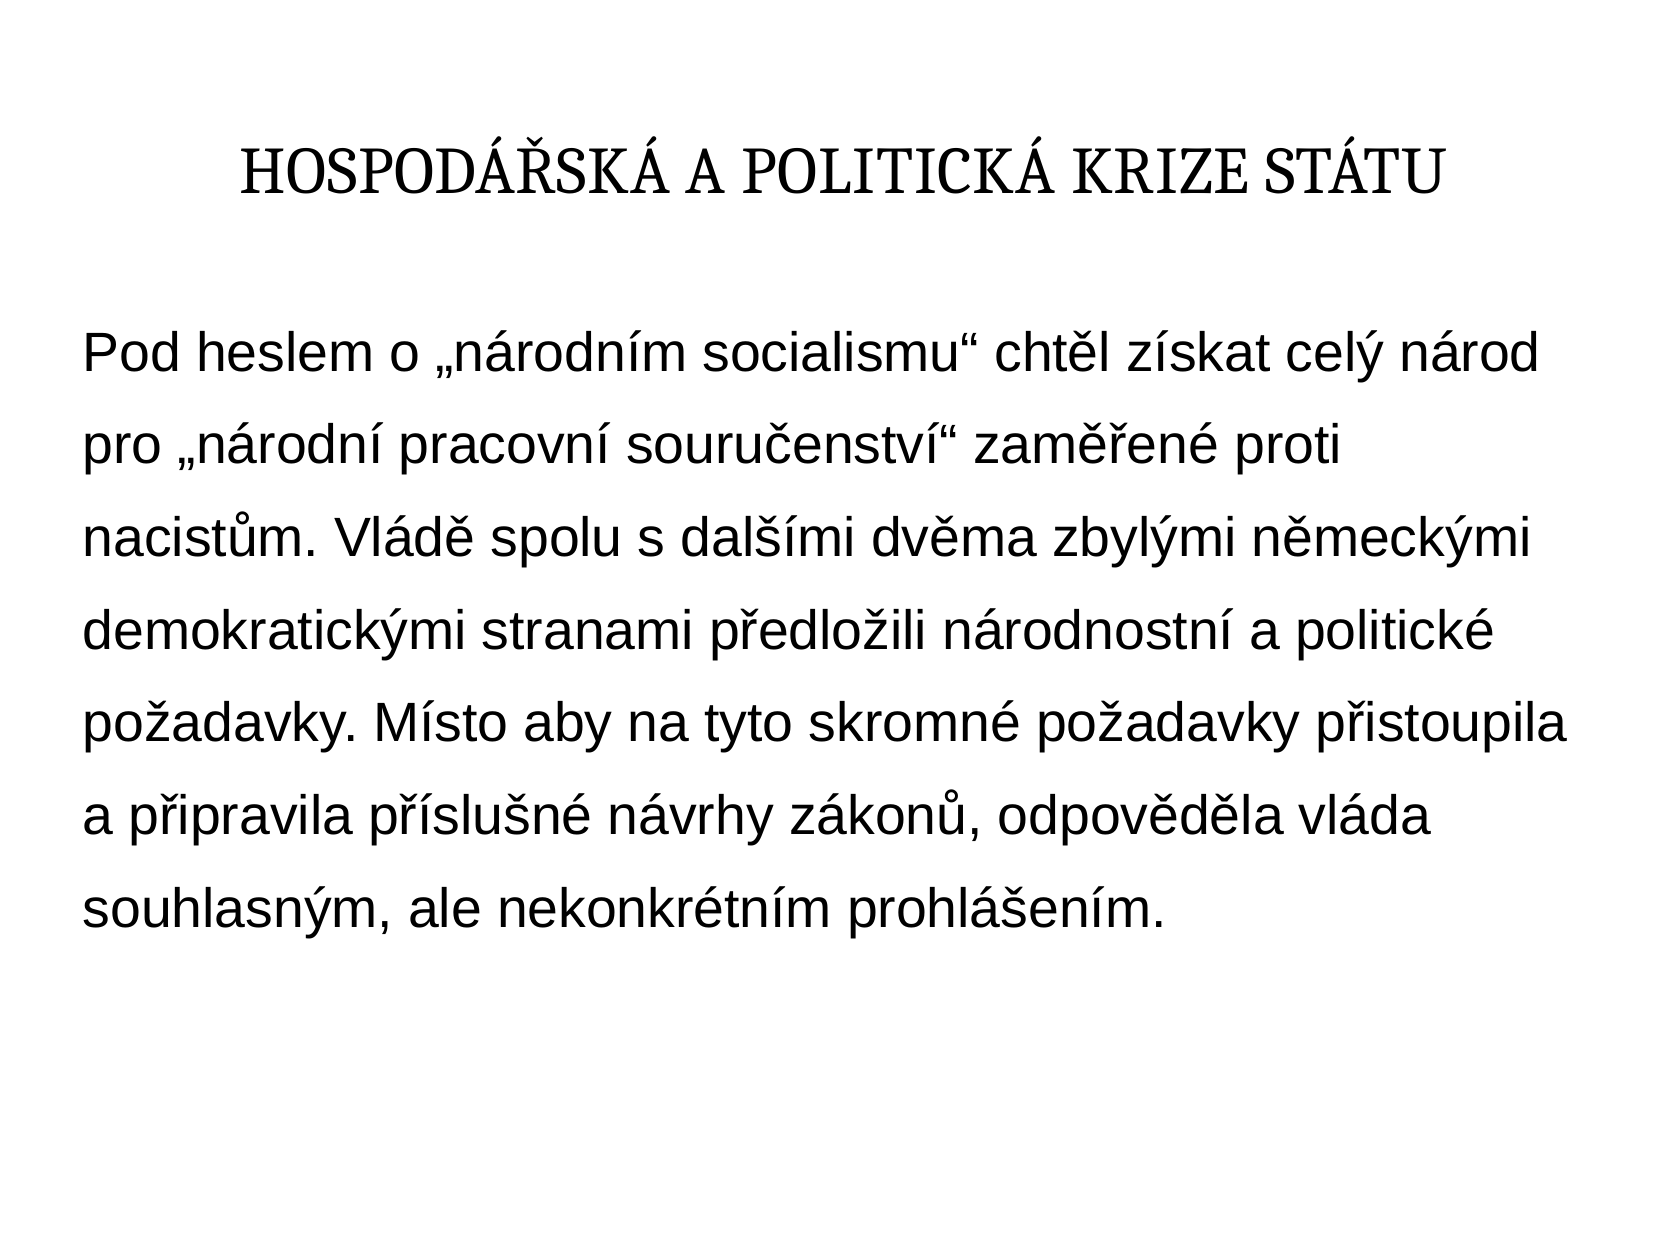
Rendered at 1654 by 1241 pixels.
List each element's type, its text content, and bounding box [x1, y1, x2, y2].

title Hospodářská a politická krize státu [82, 49, 1571, 257]
list Pod heslem o „národním socialismu“ chtěl získat celý národ pro „národní pracovní souručenství“ zaměřené proti nacistům. Vládě spolu s dalšími dvěma zbylými německými demokratickými stranami předložili národnostní a politické požadavky. Místo aby na tyto skromné požadavky přistoupila a připravila příslušné návrhy zákonů, odpověděla vláda souhlasným, ale nekonkrétním prohlášením. [82, 290, 1571, 1010]
